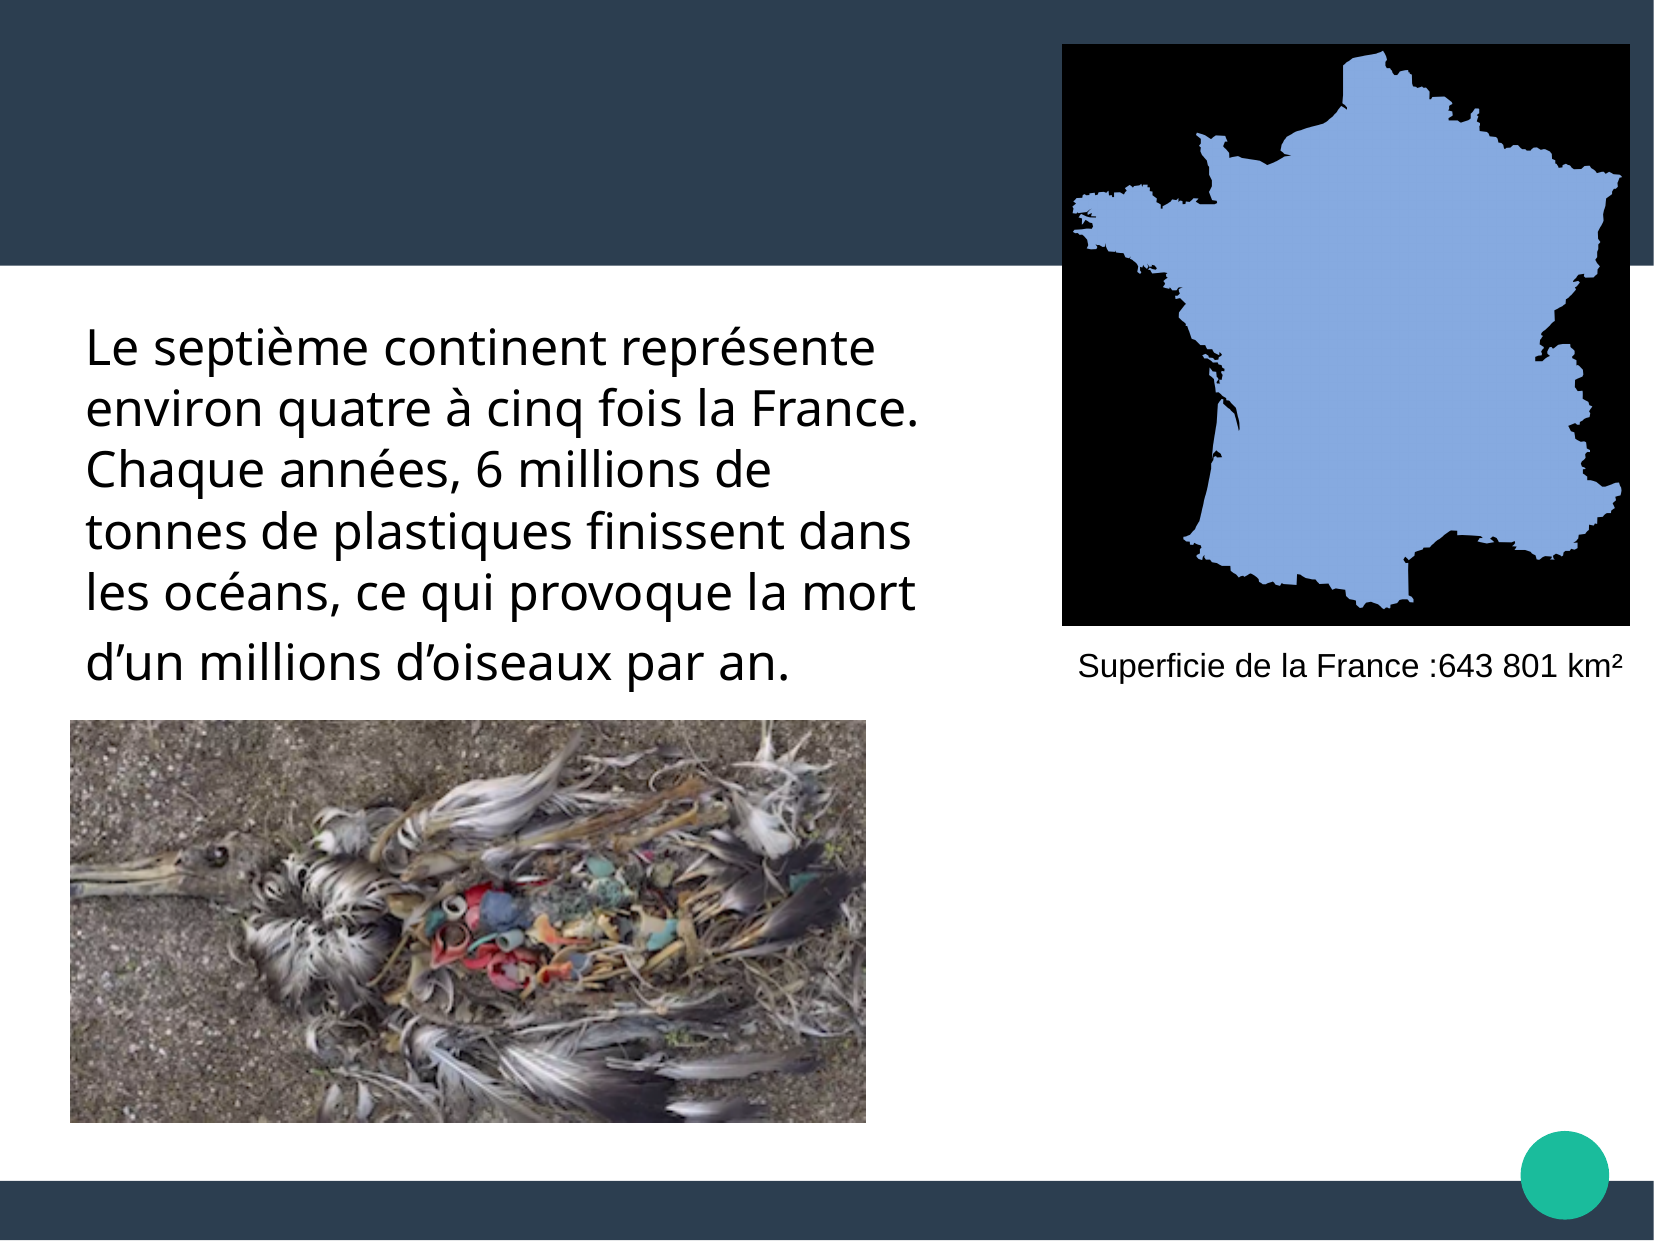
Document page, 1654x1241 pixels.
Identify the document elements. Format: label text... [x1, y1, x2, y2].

text_box Superficie de la France :643 801 km² [1062, 637, 1642, 690]
text_box Le septième continent représente environ quatre à cinq fois la France. Chaque années, 6 millions de tonnes de plastiques finissent dans les océans, ce qui provoque la mort d’un millions d’oiseaux par an. [70, 307, 957, 789]
picture [70, 720, 866, 1123]
picture [1062, 44, 1630, 627]
